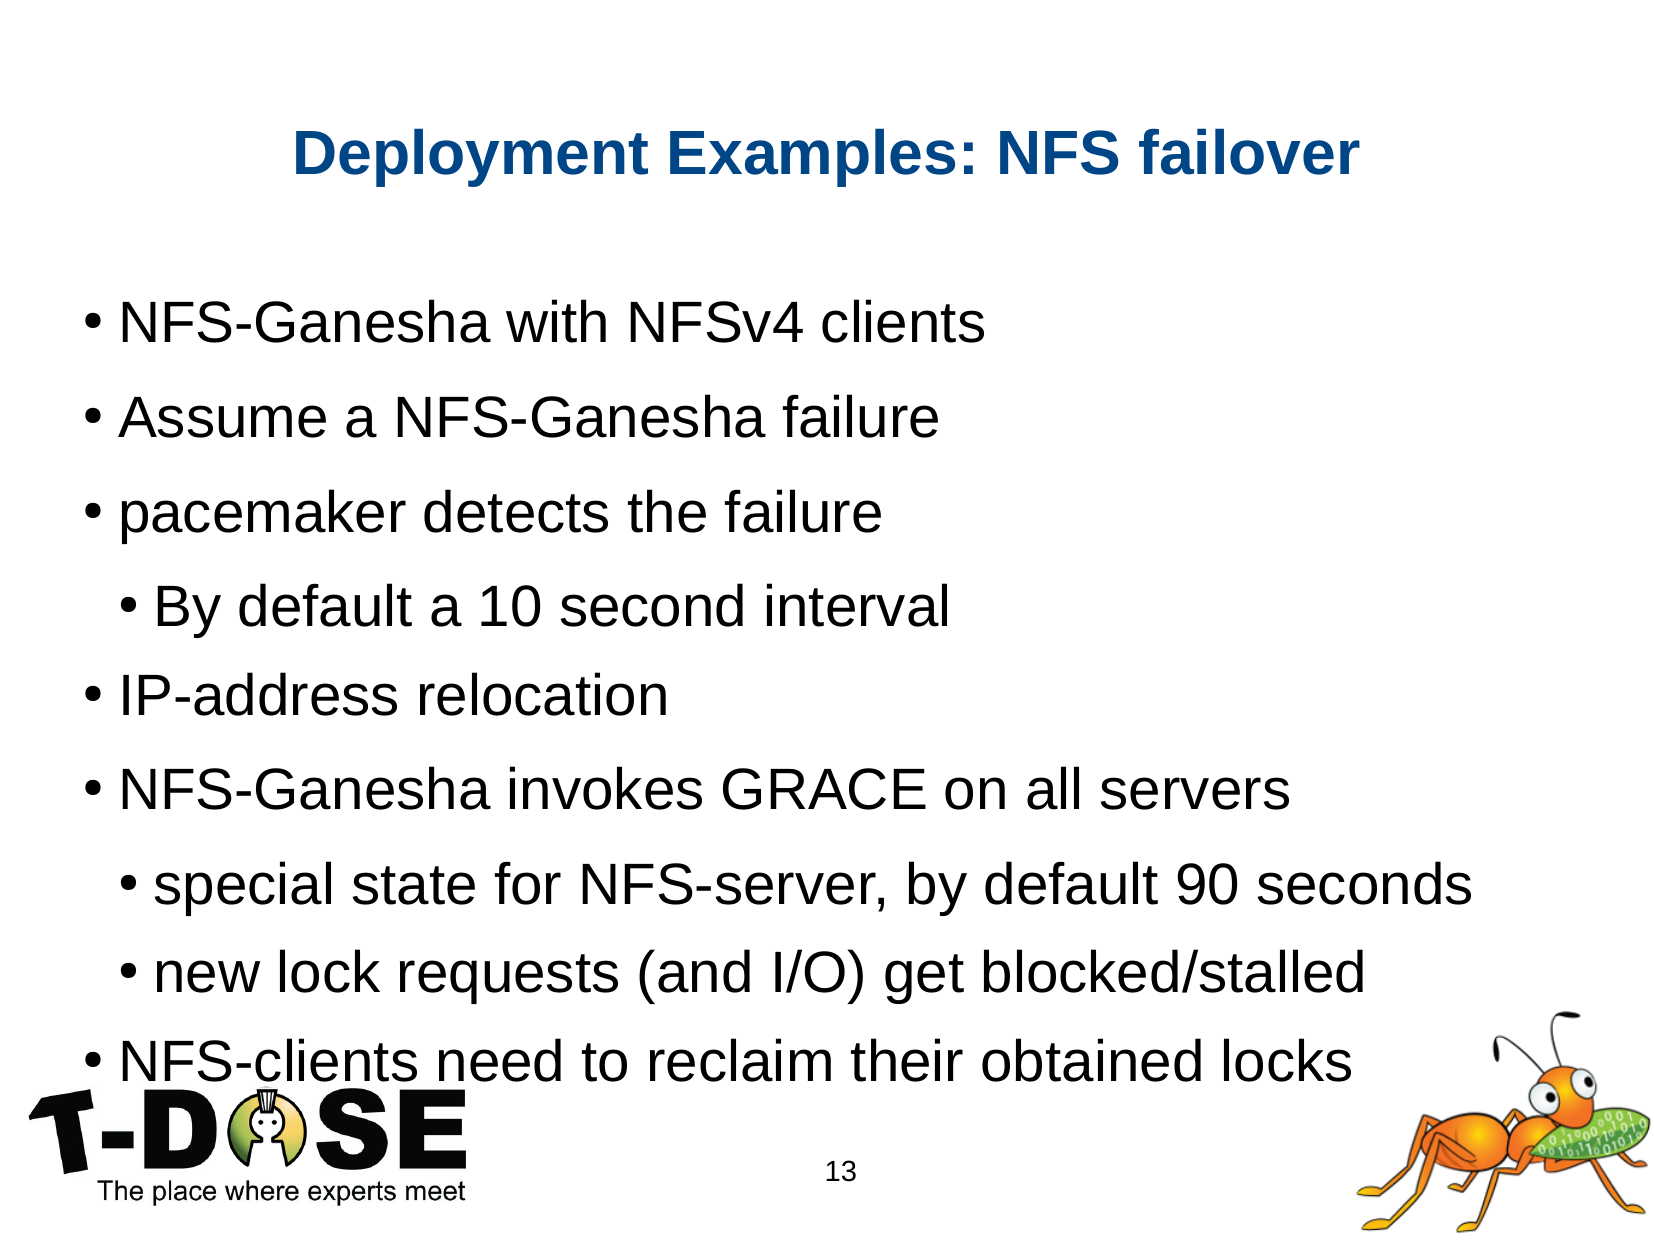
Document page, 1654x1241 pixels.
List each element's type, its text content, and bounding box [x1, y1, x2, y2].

picture [476, 1067, 481, 1077]
picture [1353, 1009, 1654, 1235]
picture [23, 1066, 481, 1214]
picture [145, 1066, 151, 1075]
list NFS-Ganesha with NFSv4 clients Assume a NFS-Ganesha failure pacemaker detects the failure By default a 10 second interval IP-address relocation NFS-Ganesha invokes GRACE on all servers special state for NFS-server, by default 90 seconds new lock requests (and I/O) get blocked/stalled NFS-clients need to reclaim their obtained locks [82, 290, 1571, 1010]
title Deployment Examples: NFS failover [82, 49, 1571, 257]
